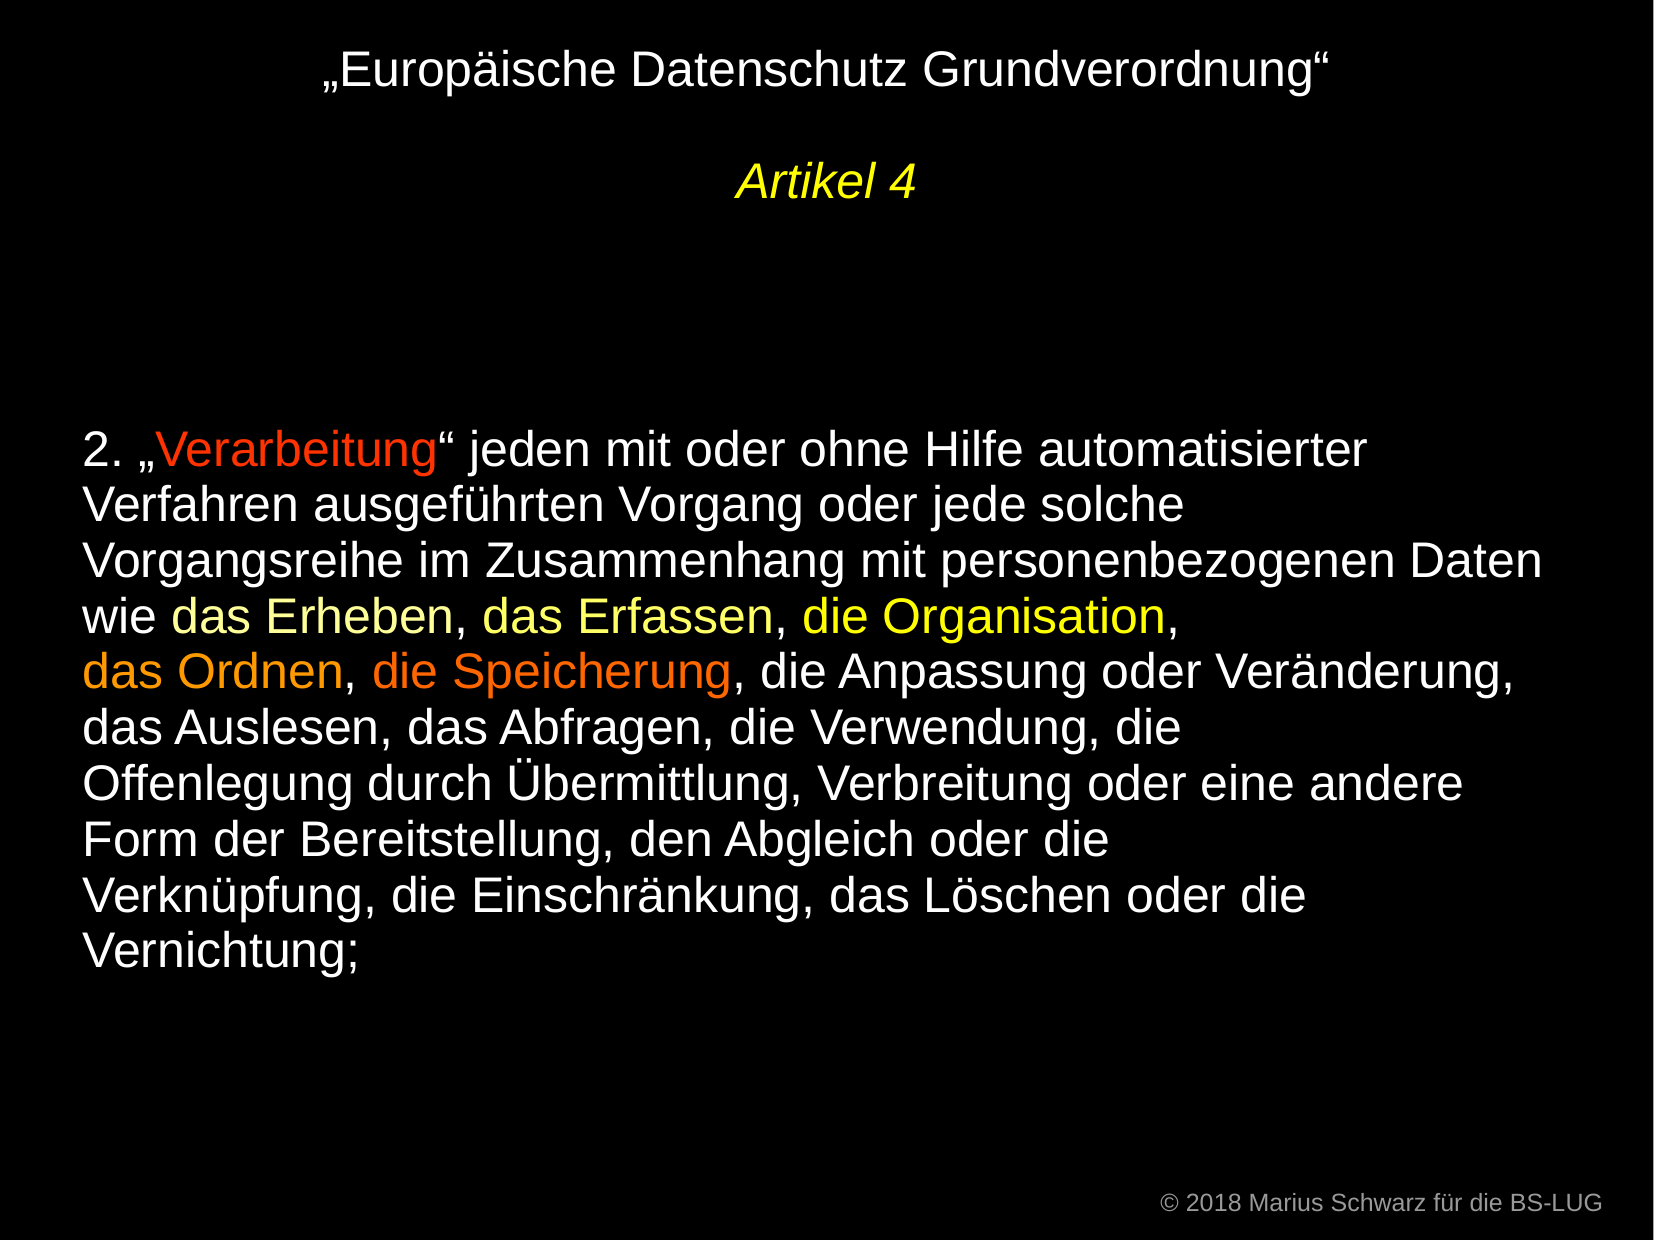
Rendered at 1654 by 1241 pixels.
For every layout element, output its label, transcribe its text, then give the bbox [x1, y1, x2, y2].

title „Europäische Datenschutz Grundverordnung“ Artikel 4 [82, 41, 1571, 209]
text_box 2. „Verarbeitung“ jeden mit oder ohne Hilfe automatisierter Verfahren ausgeführten Vorgang oder jede solche Vorgangsreihe im Zusammenhang mit personenbezogenen Daten wie das Erheben, das Erfassen, die Organisation, das Ordnen, die Speicherung, die Anpassung oder Veränderung, das Auslesen, das Abfragen, die Verwendung, die Offenlegung durch Übermittlung, Verbreitung oder eine andere Form der Bereitstellung, den Abgleich oder die Verknüpfung, die Einschränkung, das Löschen oder die Vernichtung; [82, 290, 1571, 1109]
text_box © 2018 Marius Schwarz für die BS-LUG [1145, 1181, 1630, 1224]
